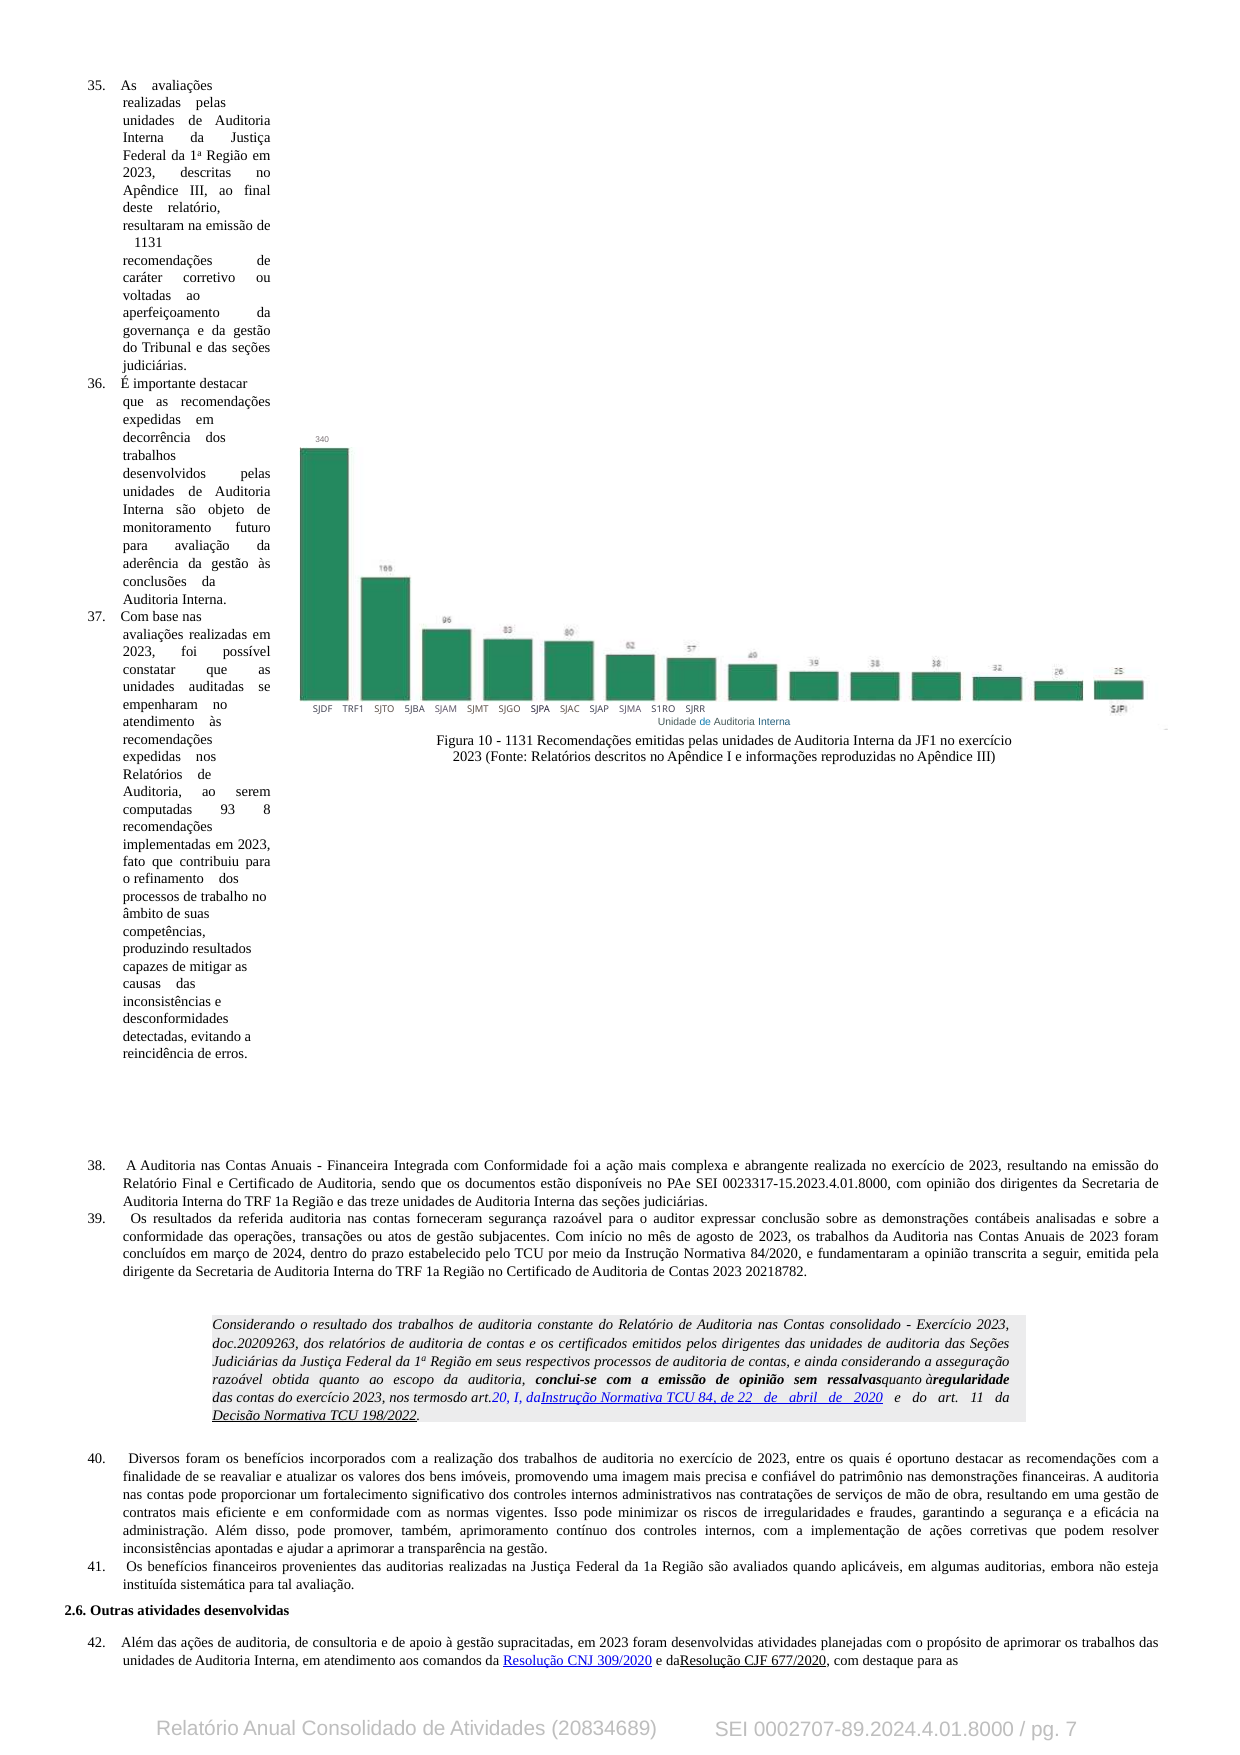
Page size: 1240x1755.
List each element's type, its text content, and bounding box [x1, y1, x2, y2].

text_box Unidade de Auditoria Interna Figura 10 - 1131 Recomendações emitidas pelas unidades de Auditoria Interna da JF1 no exercício 2023 (Fonte: Relatórios descritos no Apêndice I e informações reproduzidas no Apêndice III) [428, 715, 1021, 769]
text_box Considerando o resultado dos trabalhos de auditoria constante do Relatório de Auditoria nas Contas consolidado - Exercício 2023, doc.20209263, dos relatórios de auditoria de contas e os certificados emitidos pelos dirigentes das unidades de auditoria das Seções Judiciárias da Justiça Federal da 1a Região em seus respectivos processos de auditoria de contas, e ainda considerando a asseguração razoável obtida quanto ao escopo da auditoria, conclui-se com a emissão de opinião sem ressalvas quanto à regularidade das contas do exercício 2023, nos termos do art. 20, I, da Instrução Normativa TCU 84, de 22 de abril de 2020 e do art. 11 da Decisão Normativa TCU 198/2022. [212, 1315, 1026, 1422]
text_box SEI 0002707-89.2024.4.01.8000 / pg. 7 [715, 1715, 1084, 1740]
text_box 40. Diversos foram os benefícios incorporados com a realização dos trabalhos de auditoria no exercício de 2023, entre os quais é oportuno destacar as recomendações com a finalidade de se reavaliar e atualizar os valores dos bens imóveis, promovendo uma imagem mais precisa e confiável do patrimônio nas demonstrações financeiras. A auditoria nas contas pode proporcionar um fortalecimento significativo dos controles internos administrativos nas contratações de serviços de mão de obra, resultando em uma gestão de contratos mais eficiente e em conformidade com as normas vigentes. Isso pode minimizar os riscos de irregularidades e fraudes, garantindo a segurança e a eficácia na administração. Além disso, pode promover, também, aprimoramento contínuo dos controles internos, com a implementação de ações corretivas que podem resolver inconsistências apontadas e ajudar a aprimorar a transparência na gestão. 41. Os benefícios financeiros provenientes das auditorias realizadas na Justiça Federal da 1a Região são avaliados quando aplicáveis, em algumas auditorias, embora não esteja instituída sistemática para tal avaliação. 2.6. Outras atividades desenvolvidas 42. Além das ações de auditoria, de consultoria e de apoio à gestão supracitadas, em 2023 foram desenvolvidas atividades planejadas com o propósito de aprimorar os trabalhos das unidades de Auditoria Interna, em atendimento aos comandos da Resolução CNJ 309/2020 e da Resolução CJF 677/2020, com destaque para as [64, 1448, 1159, 1690]
text_box SJDF TRF1 SJTO 5JBA SJAM SJMT SJGO SJPA SJAC SJAP SJMA S1RO SJRR [313, 703, 1070, 716]
picture [1093, 667, 1168, 730]
text_box 340 [315, 434, 335, 446]
text_box 38. A Auditoria nas Contas Anuais - Financeira Integrada com Conformidade foi a ação mais complexa e abrangente realizada no exercício de 2023, resultando na emissão do Relatório Final e Certificado de Auditoria, sendo que os documentos estão disponíveis no PAe SEI 0023317-15.2023.4.01.8000, com opinião dos dirigentes da Secretaria de Auditoria Interna do TRF 1a Região e das treze unidades de Auditoria Interna das seções judiciárias. 39. Os resultados da referida auditoria nas contas forneceram segurança razoável para o auditor expressar conclusão sobre as demonstrações contábeis analisadas e sobre a conformidade das operações, transações ou atos de gestão subjacentes. Com início no mês de agosto de 2023, os trabalhos da Auditoria nas Contas Anuais de 2023 foram concluídos em março de 2024, dentro do prazo estabelecido pelo TCU por meio da Instrução Normativa 84/2020, e fundamentaram a opinião transcrita a seguir, emitida pela dirigente da Secretaria de Auditoria Interna do TRF 1a Região no Certificado de Auditoria de Contas 2023 20218782. [84, 1155, 1159, 1291]
text_box 35. As avaliações realizadas pelas unidades de Auditoria Interna da Justiça Federal da 1a Região em 2023, descritas no Apêndice III, ao final deste relatório, resultaram na emissão de 1131 recomendações de caráter corretivo ou voltadas ao aperfeiçoamento da governança e da gestão do Tribunal e das seções judiciárias. 36. É importante destacar que as recomendações expedidas em decorrência dos trabalhos desenvolvidos pelas unidades de Auditoria Interna são objeto de monitoramento futuro para avaliação da aderência da gestão às conclusões da Auditoria Interna. 37. Com base nas avaliações realizadas em 2023, foi possível constatar que as unidades auditadas se empenharam no atendimento às recomendações expedidas nos Relatórios de Auditoria, ao serem computadas 93 8 recomendações implementadas em 2023, fato que contribuiu para o refinamento dos processos de trabalho no âmbito de suas competências, produzindo resultados capazes de mitigar as causas das inconsistências e desconformidades detectadas, evitando a reincidência de erros. [84, 76, 271, 1114]
text_box Relatório Anual Consolidado de Atividades (20834689) [156, 1715, 667, 1741]
picture [299, 447, 1084, 702]
